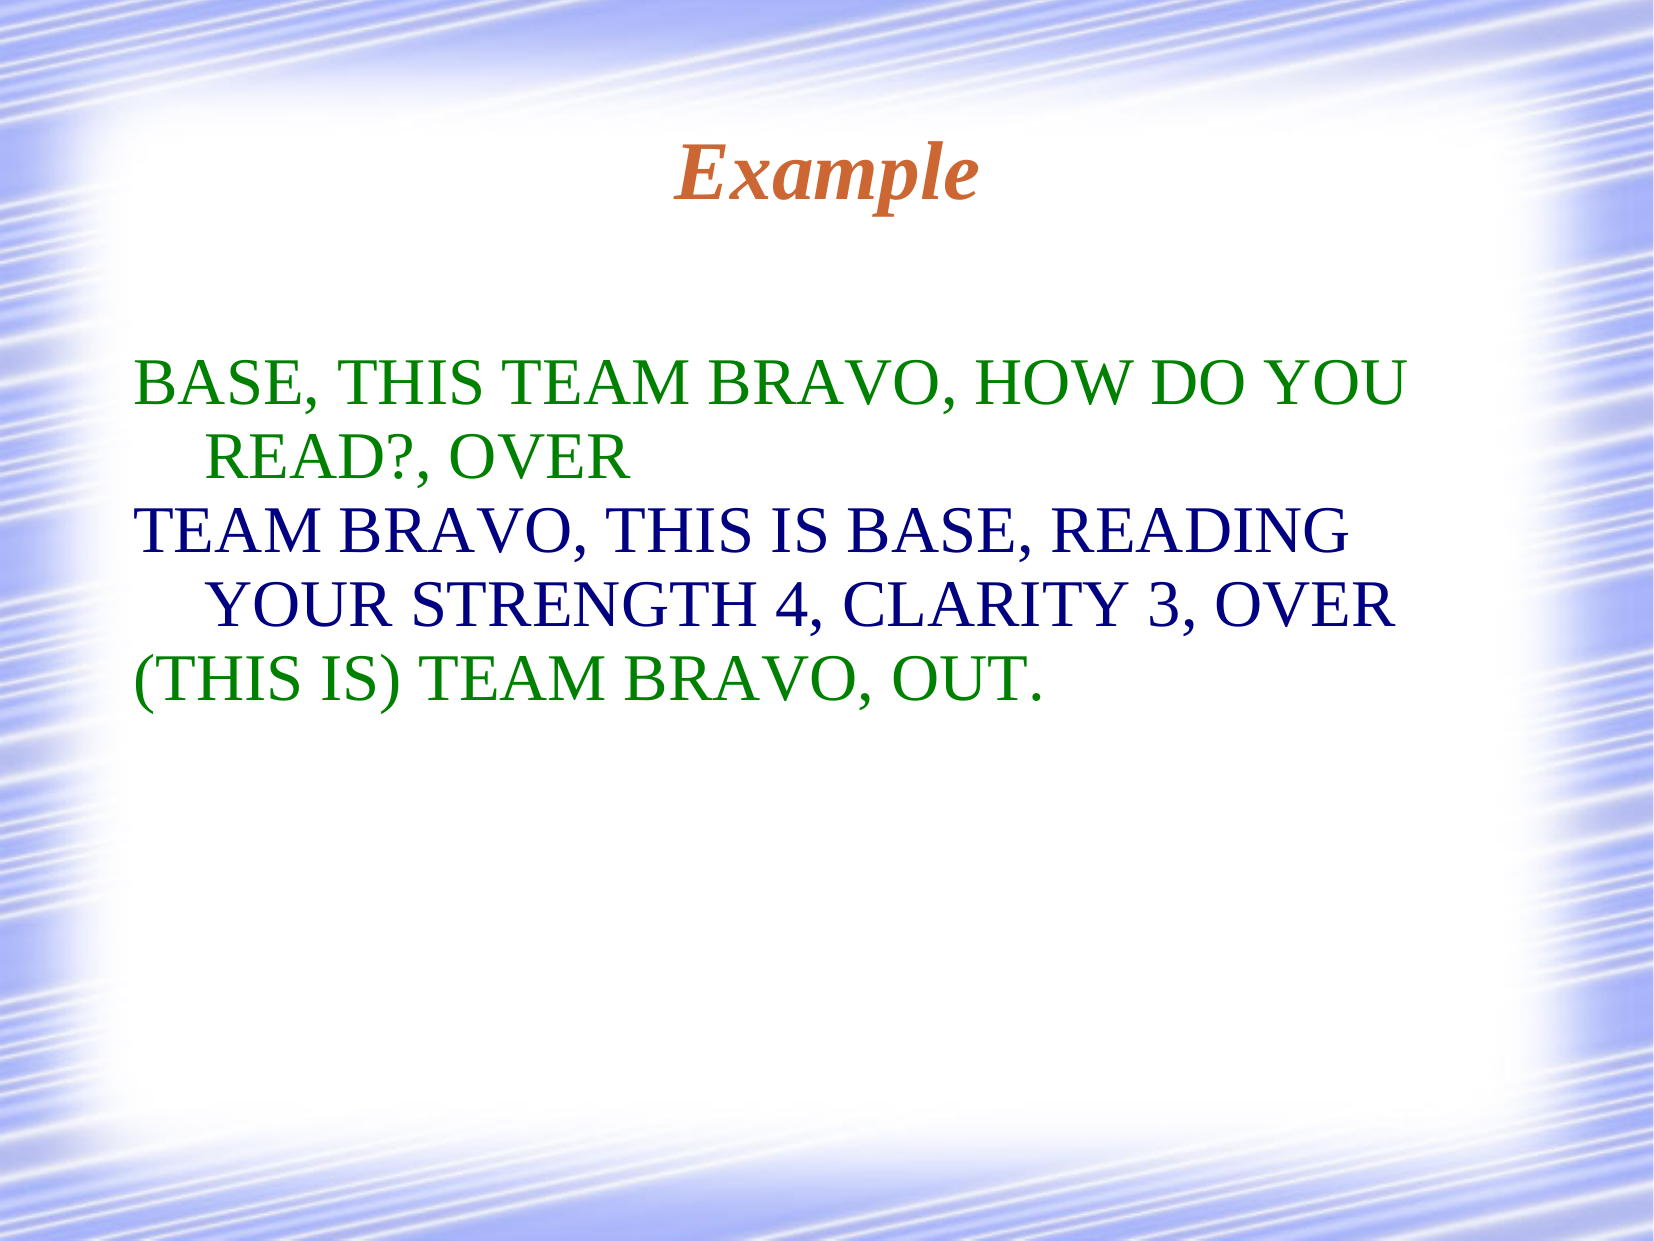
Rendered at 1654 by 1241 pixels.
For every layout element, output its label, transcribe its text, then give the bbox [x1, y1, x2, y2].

title Example [121, 67, 1534, 275]
picture [0, 0, 1654, 1241]
list BASE, THIS TEAM BRAVO, HOW DO YOU READ?, OVER TEAM BRAVO, THIS IS BASE, READING YOUR STRENGTH 4, CLARITY 3, OVER (THIS IS) TEAM BRAVO, OUT. [121, 344, 1534, 1127]
